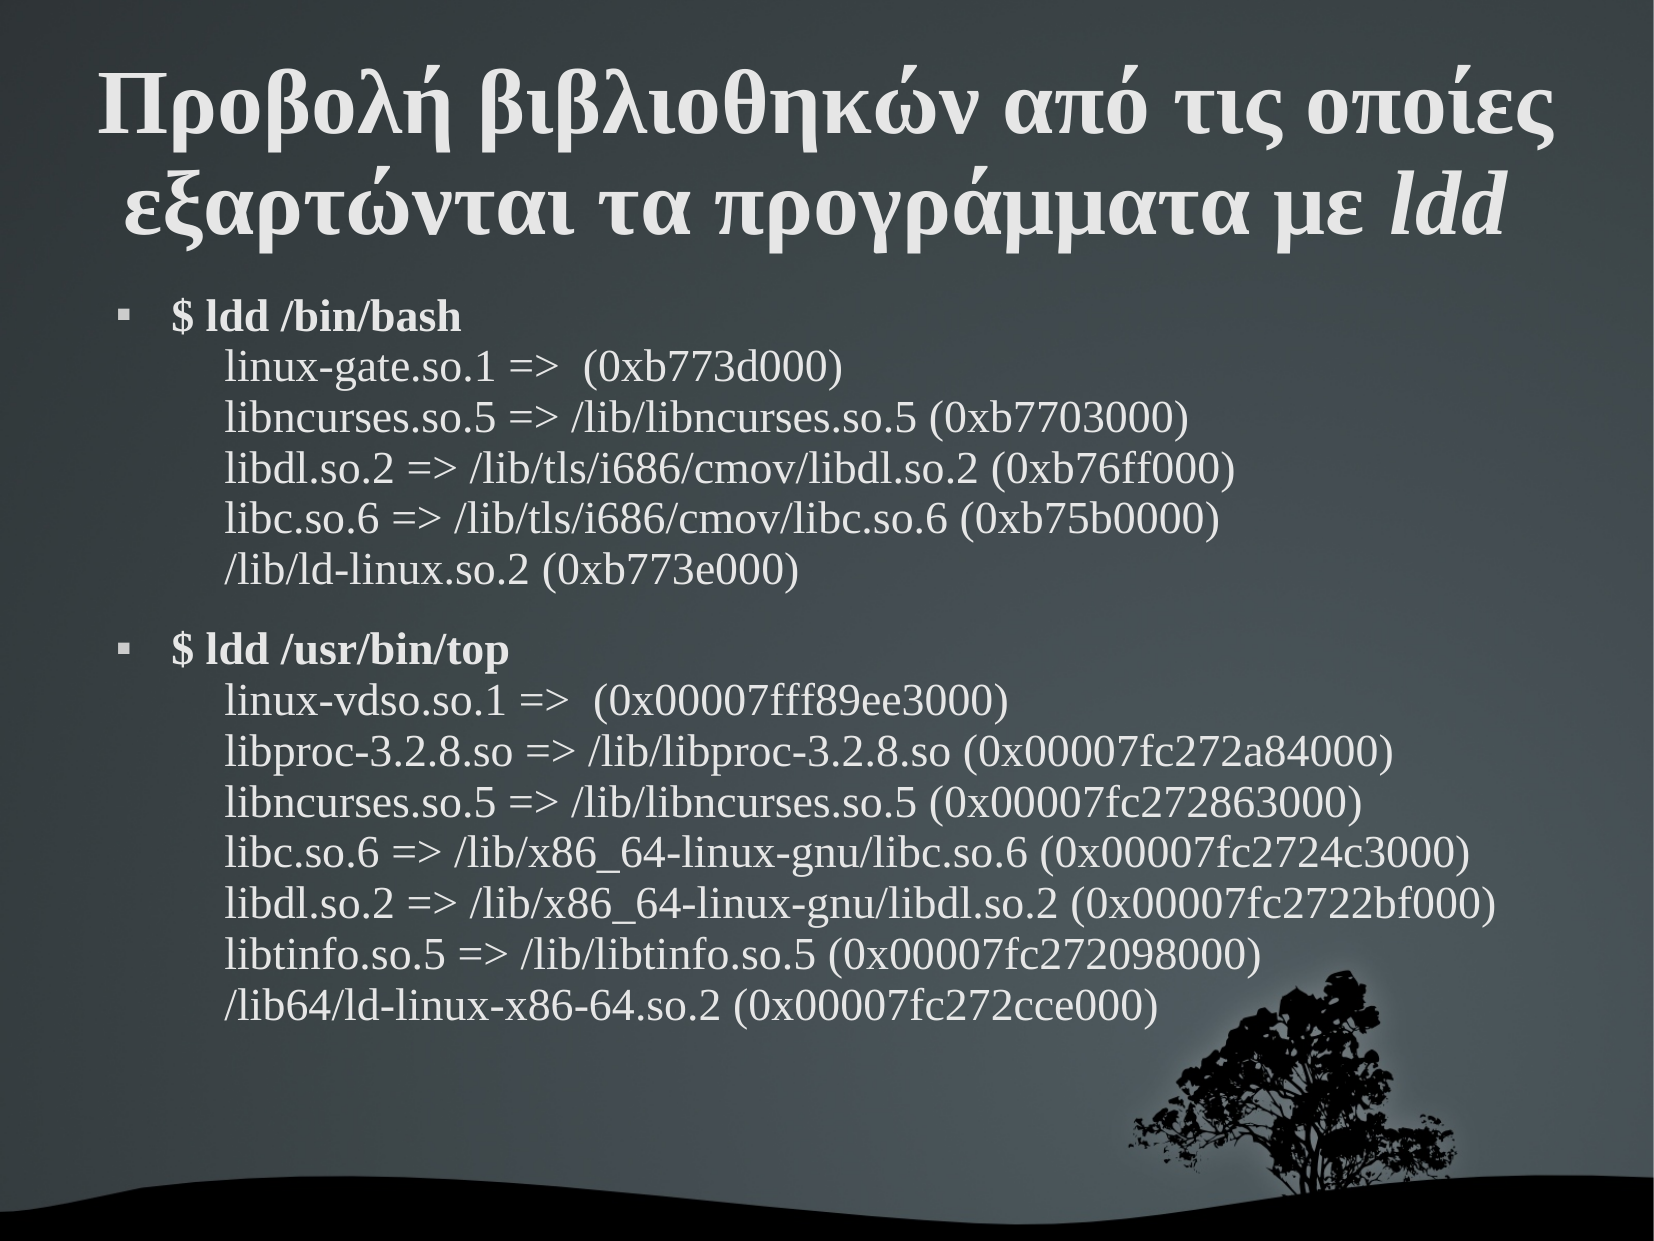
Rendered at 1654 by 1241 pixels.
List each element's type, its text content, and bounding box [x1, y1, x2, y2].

title Προβολή βιβλιοθηκών από τις οποίες εξαρτώνται τα προγράμματα με ldd [82, 33, 1571, 273]
picture [0, 0, 1654, 1241]
list $ ldd /bin/bash linux-gate.so.1 => (0xb773d000) libncurses.so.5 => /lib/libncurses.so.5 (0xb7703000) libdl.so.2 => /lib/tls/i686/cmov/libdl.so.2 (0xb76ff000) libc.so.6 => /lib/tls/i686/cmov/libc.so.6 (0xb75b0000) /lib/ld-linux.so.2 (0xb773e000) $ ldd /usr/bin/top linux-vdso.so.1 => (0x00007fff89ee3000) libproc-3.2.8.so => /lib/libproc-3.2.8.so (0x00007fc272a84000) libncurses.so.5 => /lib/libncurses.so.5 (0x00007fc272863000) libc.so.6 => /lib/x86_64-linux-gnu/libc.so.6 (0x00007fc2724c3000) libdl.so.2 => /lib/x86_64-linux-gnu/libdl.so.2 (0x00007fc2722bf000) libtinfo.so.5 => /lib/libtinfo.so.5 (0x00007fc272098000) /lib64/ld-linux-x86-64.so.2 (0x00007fc272cce000) [82, 290, 1571, 1109]
